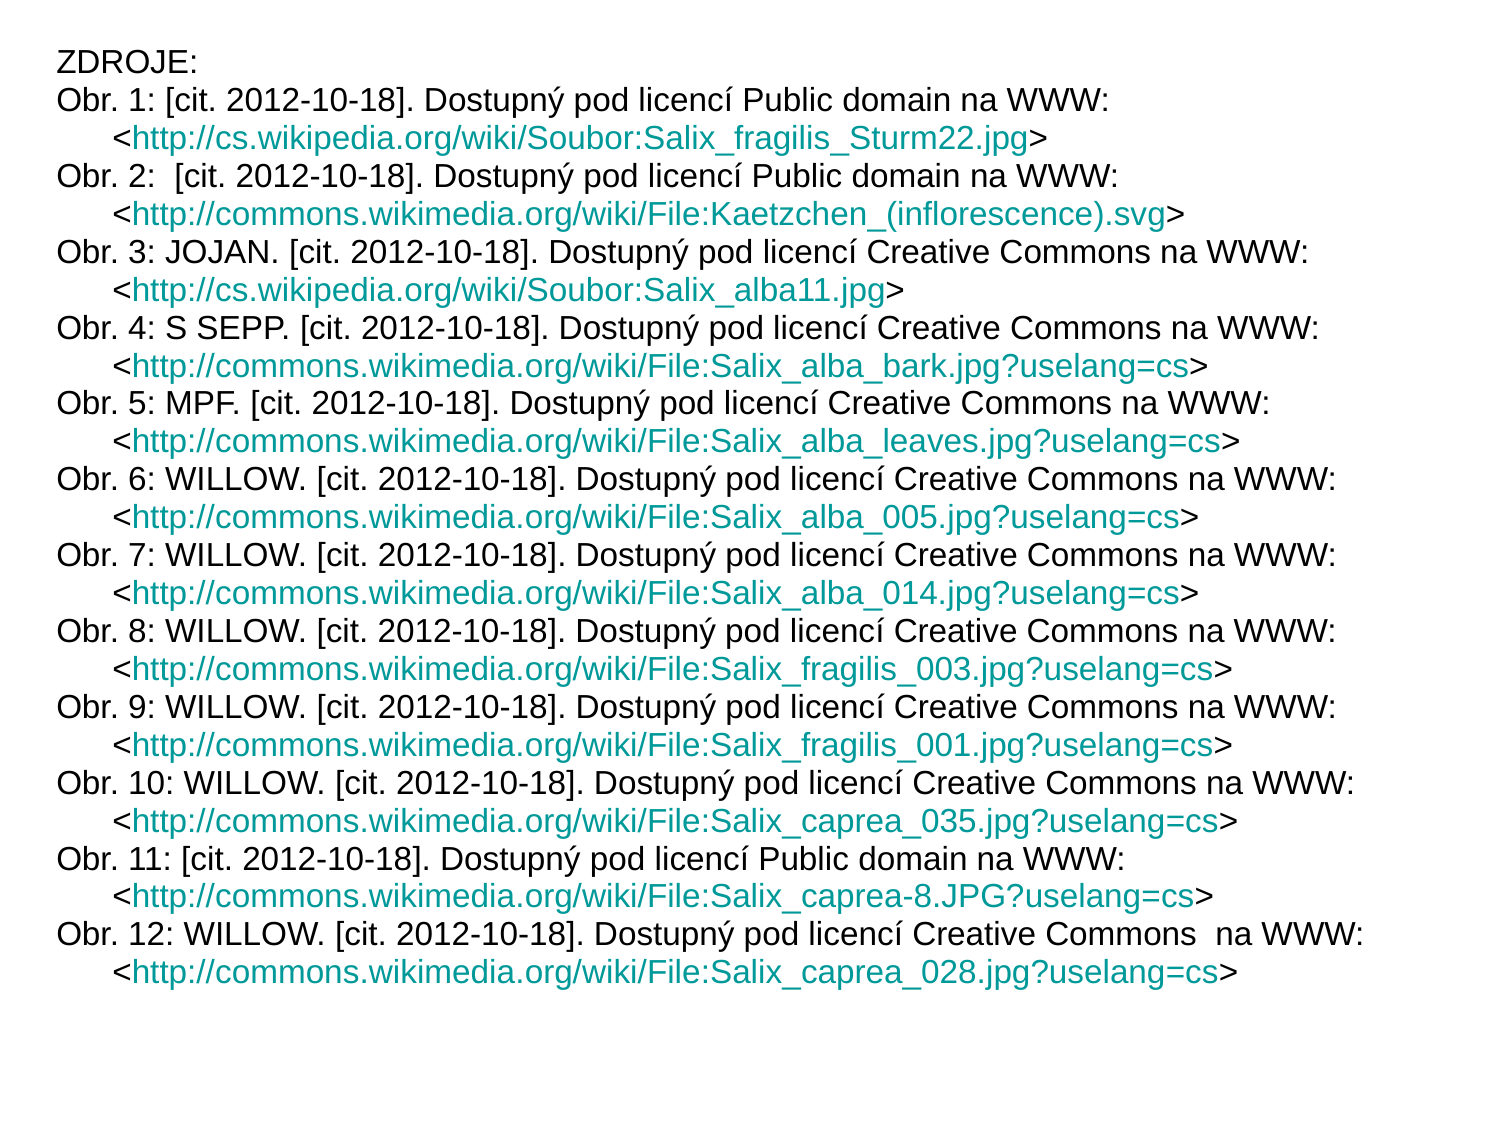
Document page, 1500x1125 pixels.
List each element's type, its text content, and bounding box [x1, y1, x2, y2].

list ZDROJE: Obr. 1: [cit. 2012-10-18]. Dostupný pod licencí Public domain na WWW: <http://cs.wikipedia.org/wiki/Soubor:Salix_fragilis_Sturm22.jpg> Obr. 2: [cit. 2012-10-18]. Dostupný pod licencí Public domain na WWW: <http://commons.wikimedia.org/wiki/File:Kaetzchen_(inflorescence).svg> Obr. 3: JOJAN. [cit. 2012-10-18]. Dostupný pod licencí Creative Commons na WWW: <http://cs.wikipedia.org/wiki/Soubor:Salix_alba11.jpg> Obr. 4: S SEPP. [cit. 2012-10-18]. Dostupný pod licencí Creative Commons na WWW: <http://commons.wikimedia.org/wiki/File:Salix_alba_bark.jpg?uselang=cs> Obr. 5: MPF. [cit. 2012-10-18]. Dostupný pod licencí Creative Commons na WWW: <http://commons.wikimedia.org/wiki/File:Salix_alba_leaves.jpg?uselang=cs> Obr. 6: WILLOW. [cit. 2012-10-18]. Dostupný pod licencí Creative Commons na WWW: <http://commons.wikimedia.org/wiki/File:Salix_alba_005.jpg?uselang=cs> Obr. 7: WILLOW. [cit. 2012-10-18]. Dostupný pod licencí Creative Commons na WWW: <http://commons.wikimedia.org/wiki/File:Salix_alba_014.jpg?uselang=cs> Obr. 8: WILLOW. [cit. 2012-10-18]. Dostupný pod licencí Creative Commons na WWW: <http://commons.wikimedia.org/wiki/File:Salix_fragilis_003.jpg?uselang=cs> Obr. 9: WILLOW. [cit. 2012-10-18]. Dostupný pod licencí Creative Commons na WWW: <http://commons.wikimedia.org/wiki/File:Salix_fragilis_001.jpg?uselang=cs> Obr. 10: WILLOW. [cit. 2012-10-18]. Dostupný pod licencí Creative Commons na WWW: <http://commons.wikimedia.org/wiki/File:Salix_caprea_035.jpg?uselang=cs> Obr. 11: [cit. 2012-10-18]. Dostupný pod licencí Public domain na WWW: <http://commons.wikimedia.org/wiki/File:Salix_caprea-8.JPG?uselang=cs> Obr. 12: WILLOW. [cit. 2012-10-18]. Dostupný pod licencí Creative Commons na WWW: <http://commons.wikimedia.org/wiki/File:Salix_caprea_028.jpg?uselang=cs> [41, 42, 1459, 1086]
